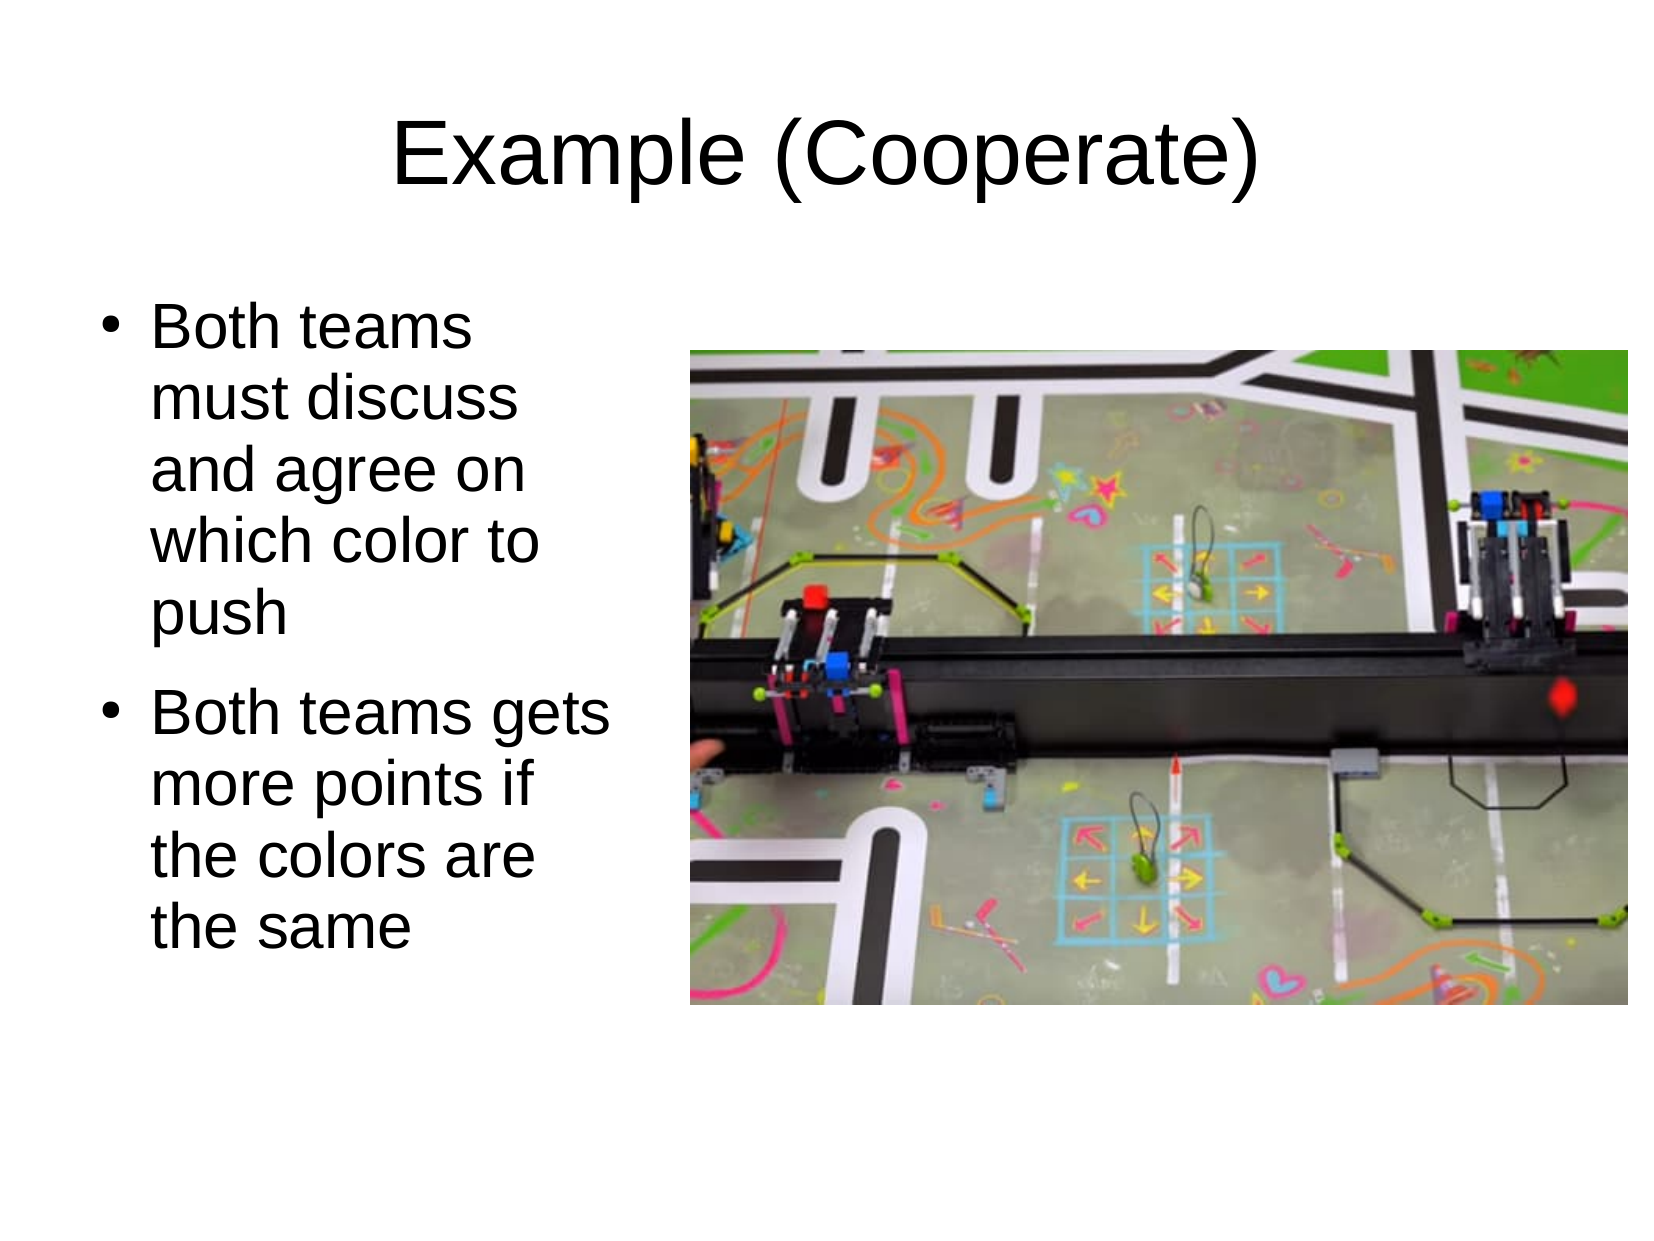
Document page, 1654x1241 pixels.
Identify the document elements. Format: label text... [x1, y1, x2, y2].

title Example (Cooperate) [82, 49, 1571, 257]
picture [690, 350, 1628, 1006]
list Both teams must discuss and agree on which color to push Both teams gets more points if the colors are the same [82, 290, 616, 1010]
